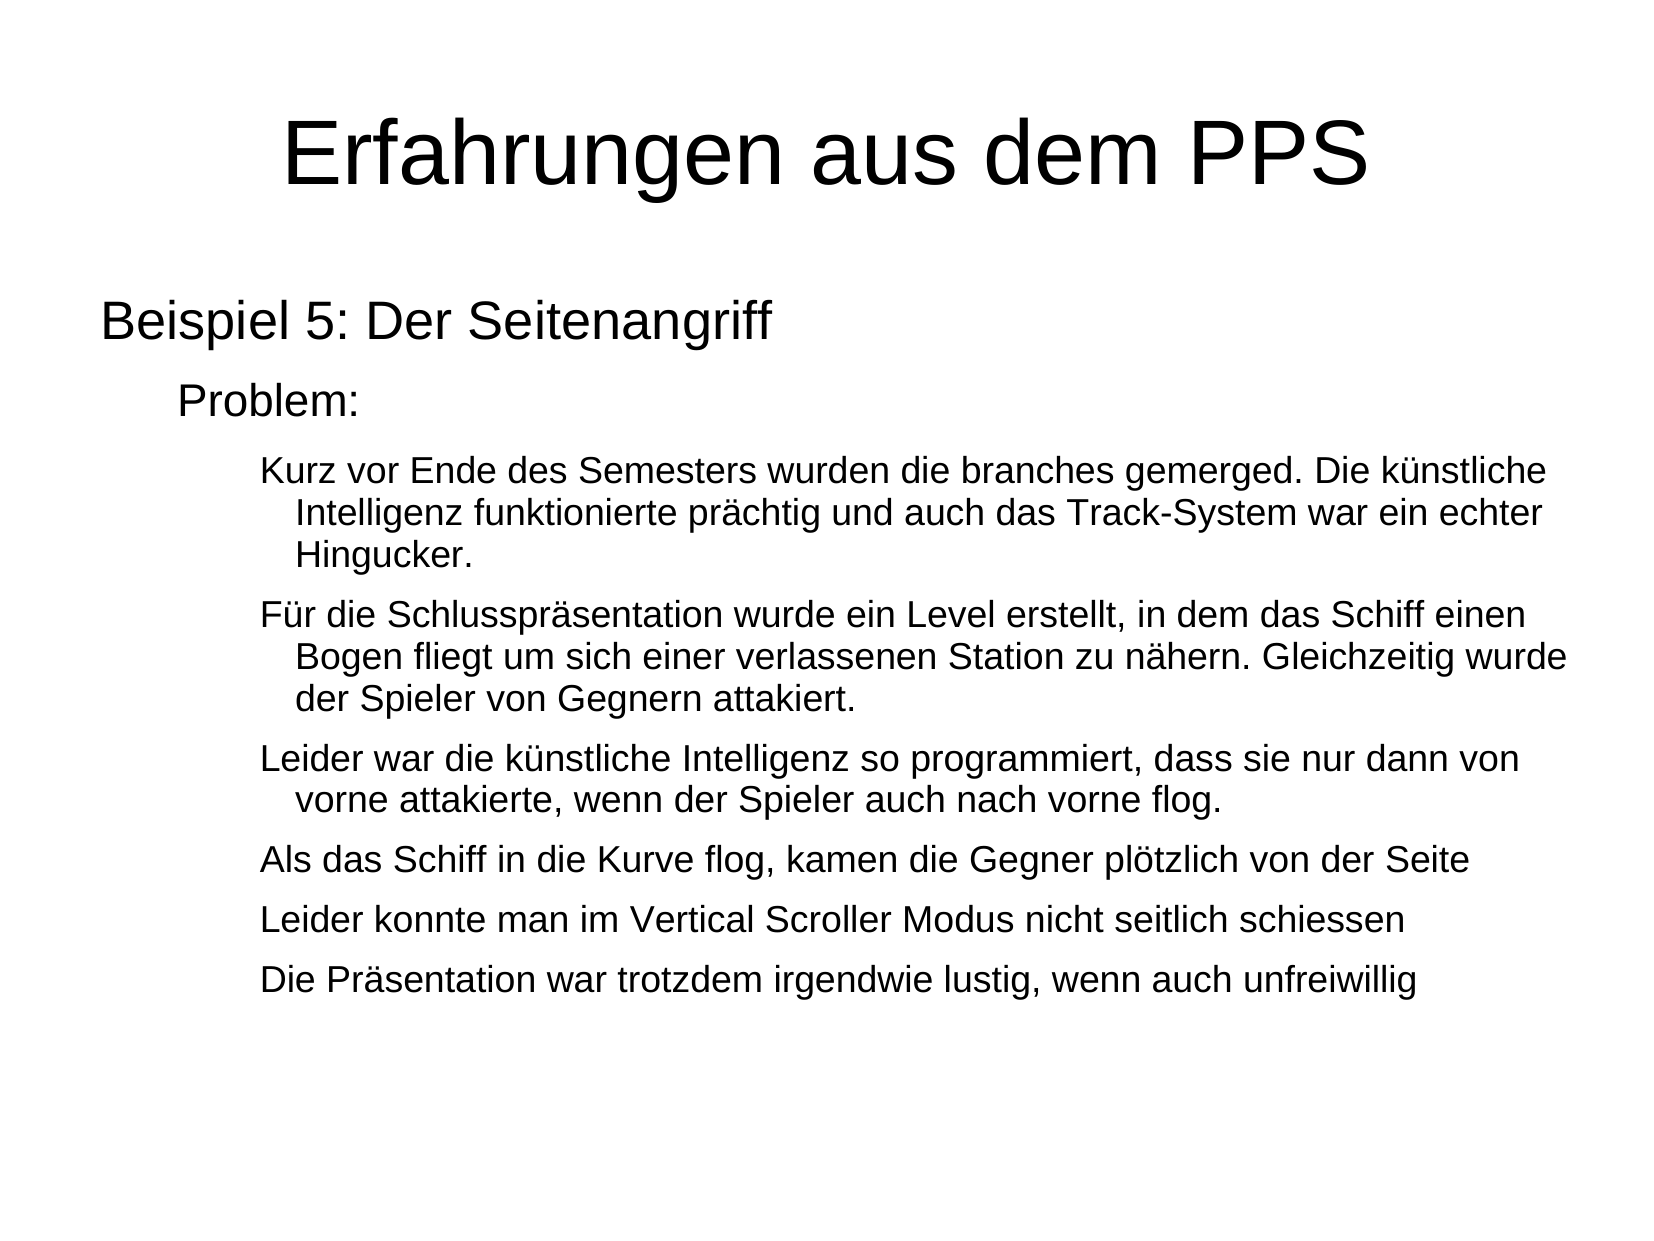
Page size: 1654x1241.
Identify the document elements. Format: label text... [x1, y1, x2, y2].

list Beispiel 5: Der Seitenangriff Problem: Kurz vor Ende des Semesters wurden die branches gemerged. Die künstliche Intelligenz funktionierte prächtig und auch das Track-System war ein echter Hingucker. Für die Schlusspräsentation wurde ein Level erstellt, in dem das Schiff einen Bogen fliegt um sich einer verlassenen Station zu nähern. Gleichzeitig wurde der Spieler von Gegnern attakiert. Leider war die künstliche Intelligenz so programmiert, dass sie nur dann von vorne attakierte, wenn der Spieler auch nach vorne flog. Als das Schiff in die Kurve flog, kamen die Gegner plötzlich von der Seite Leider konnte man im Vertical Scroller Modus nicht seitlich schiessen Die Präsentation war trotzdem irgendwie lustig, wenn auch unfreiwillig [82, 290, 1571, 1094]
title Erfahrungen aus dem PPS [82, 56, 1571, 250]
